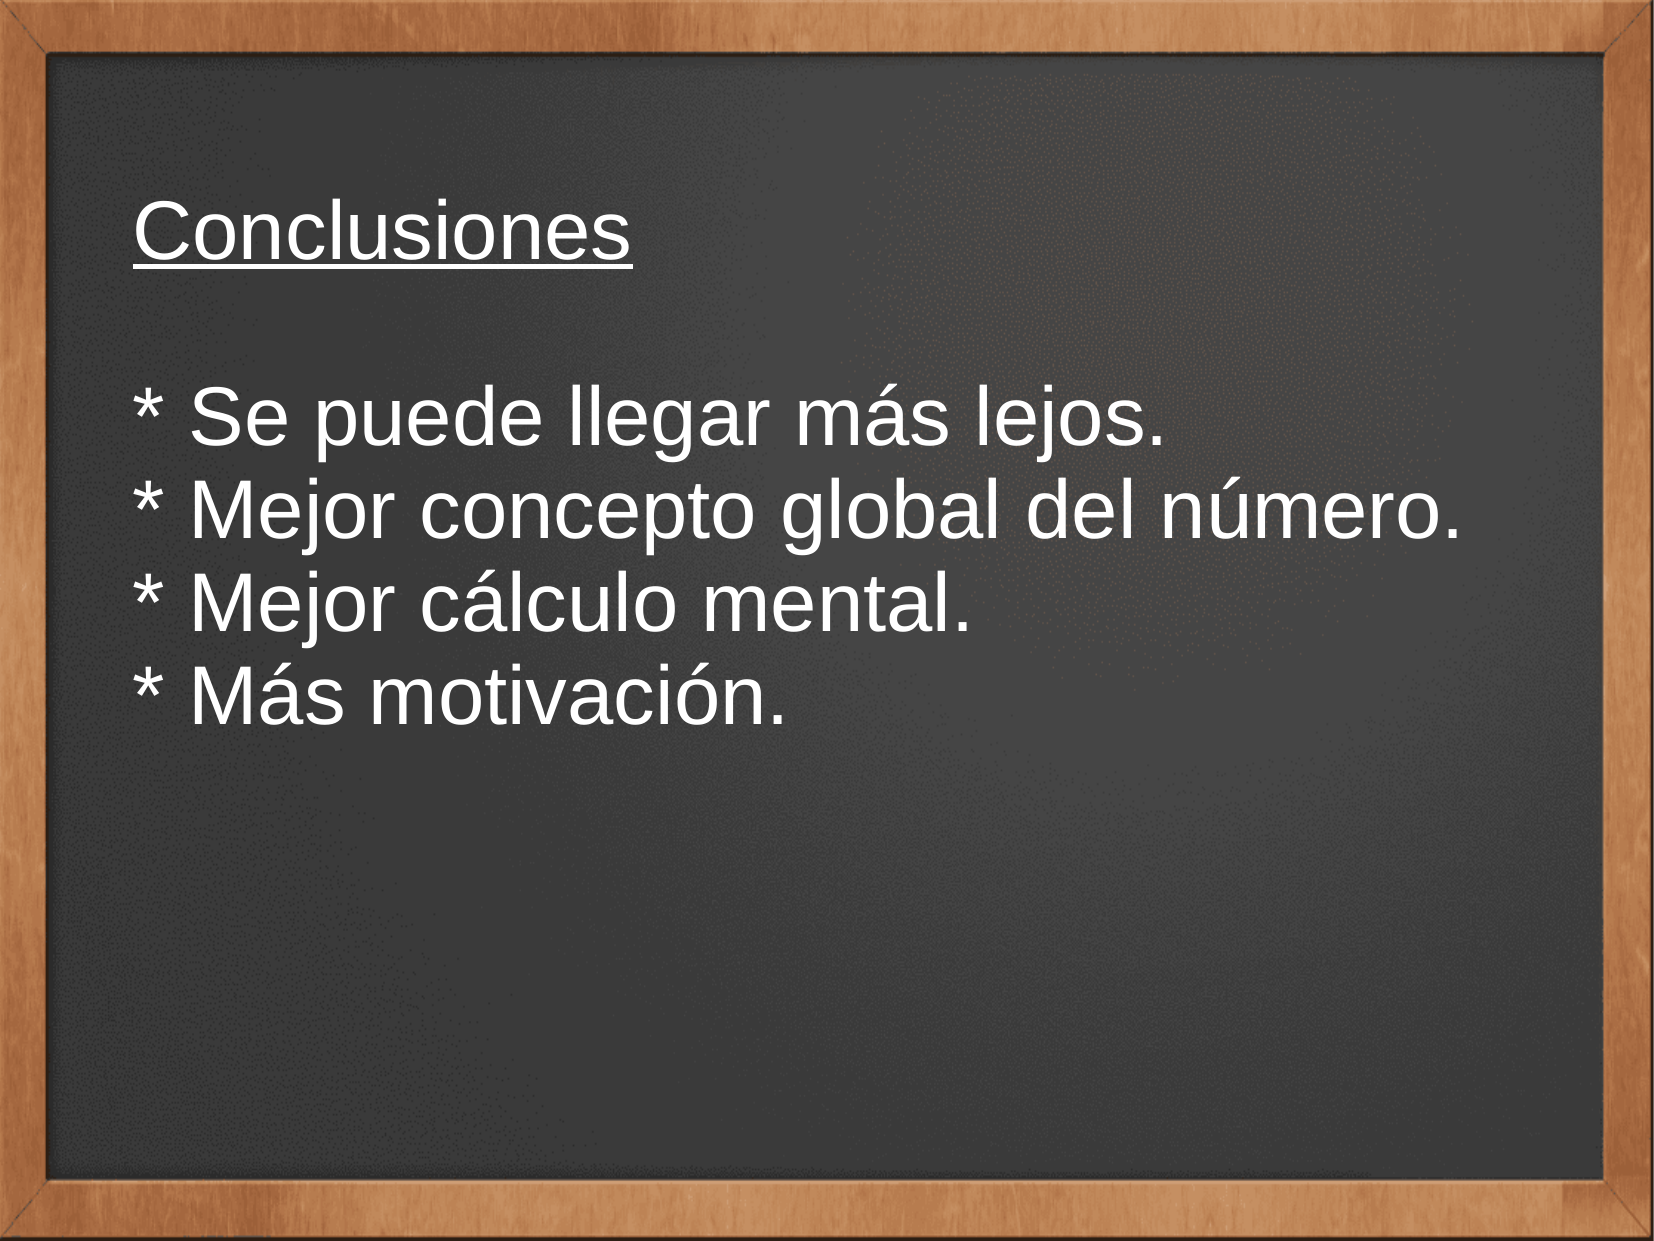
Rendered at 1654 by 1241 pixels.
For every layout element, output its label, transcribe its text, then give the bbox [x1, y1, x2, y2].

picture [0, 0, 1654, 1241]
text_box Conclusiones * Se puede llegar más lejos. * Mejor concepto global del número. * Mejor cálculo mental. * Más motivación. [118, 177, 1595, 1072]
